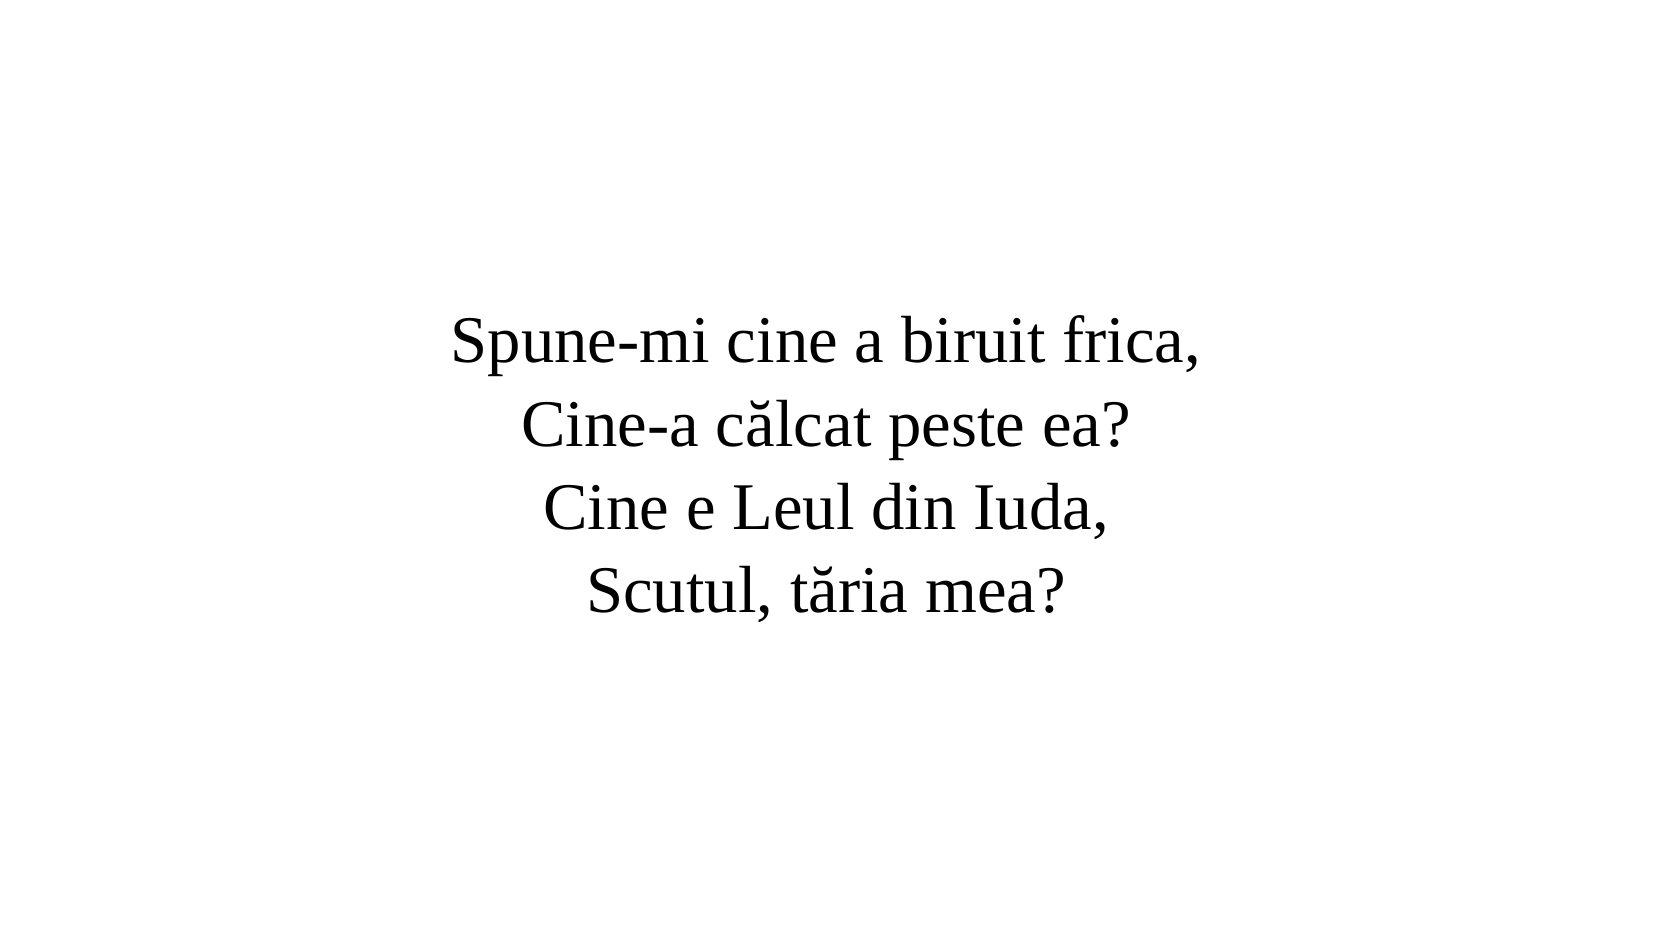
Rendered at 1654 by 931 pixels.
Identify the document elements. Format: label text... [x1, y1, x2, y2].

subtitle Spune-mi cine a biruit frica, Cine-a călcat peste ea? Cine e Leul din Iuda, Scutul, tăria mea? [300, 150, 1354, 781]
